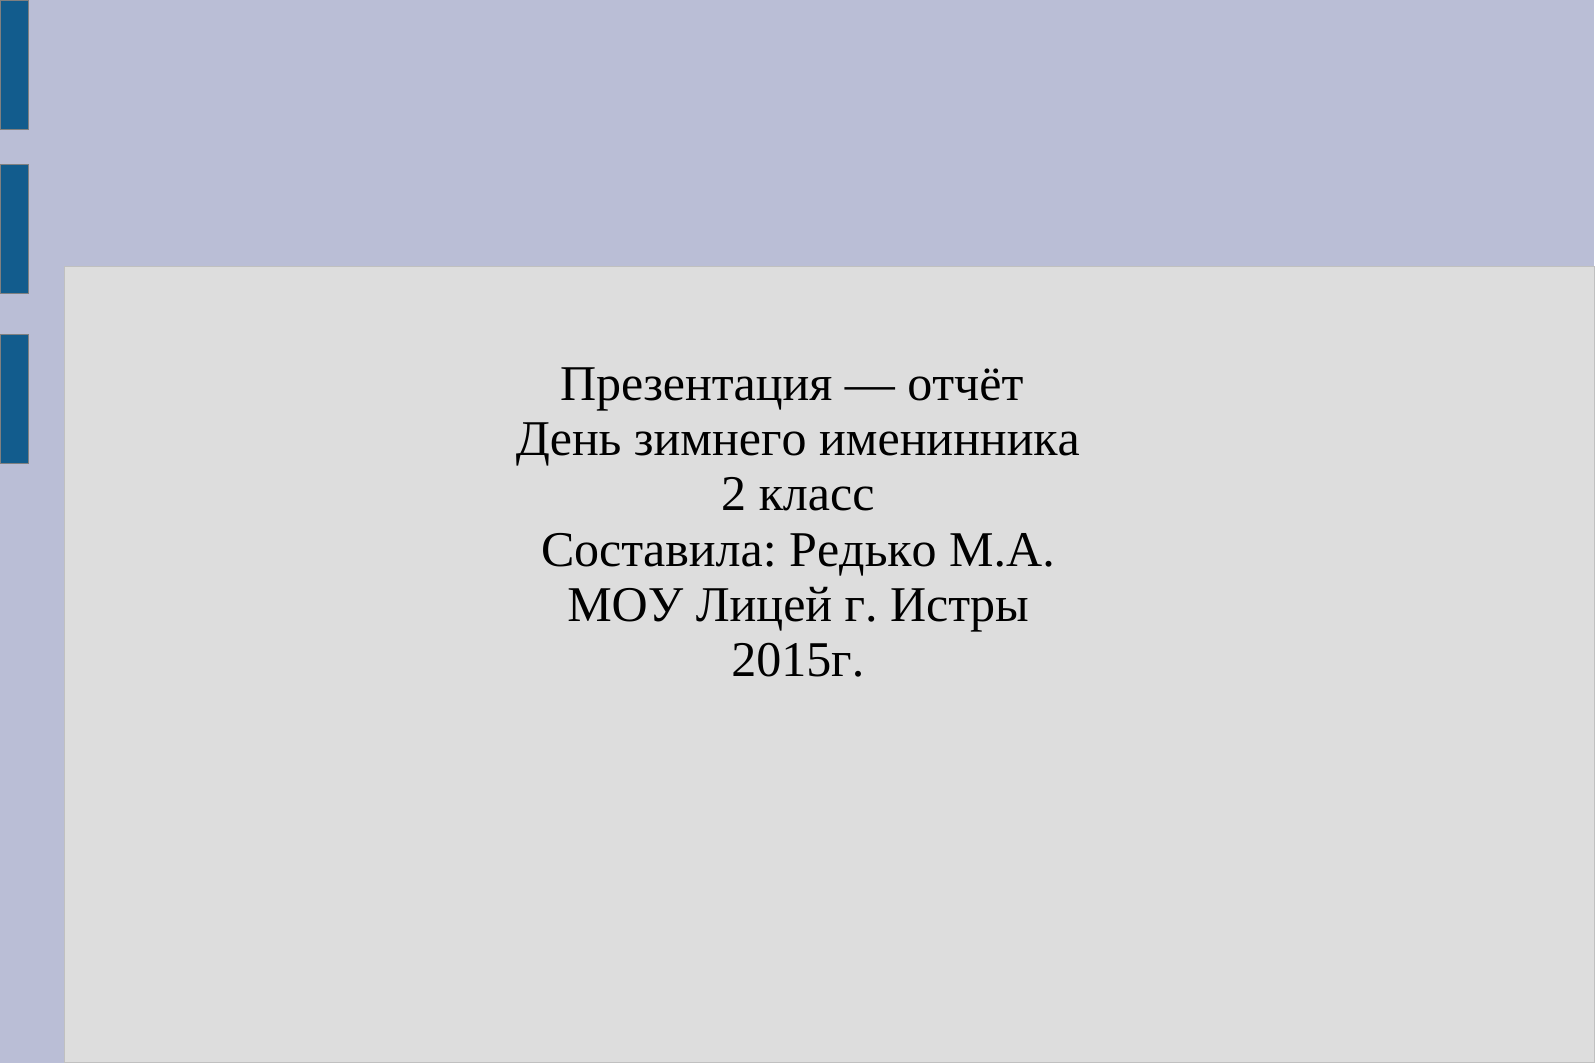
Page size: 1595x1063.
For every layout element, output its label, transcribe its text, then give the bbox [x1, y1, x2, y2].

subtitle Презентация — отчёт День зимнего именинника 2 класс Составила: Редько М.А. МОУ Лицей г. Истры 2015г. [117, 78, 1479, 966]
